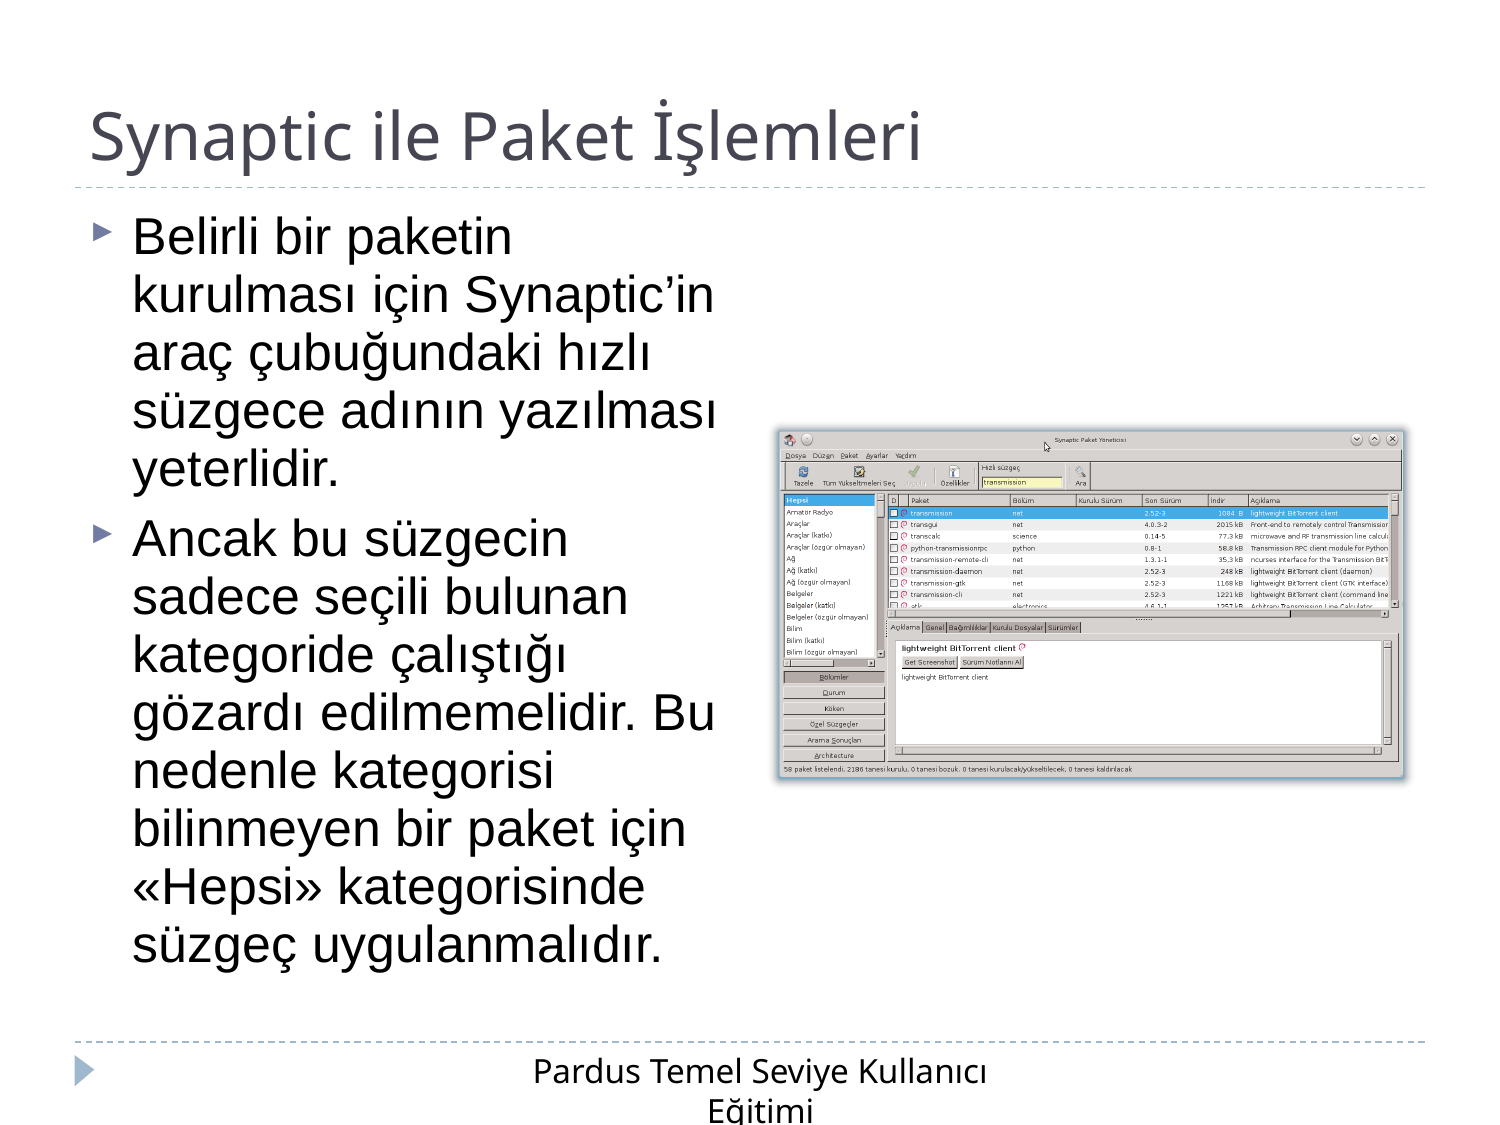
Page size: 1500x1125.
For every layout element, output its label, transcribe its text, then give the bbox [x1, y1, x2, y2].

picture [759, 411, 1423, 797]
list Belirli bir paketin kurulması için Synaptic’in araç çubuğundaki hızlı süzgece adının yazılması yeterlidir. Ancak bu süzgecin sadece seçili bulunan kategoride çalıştığı gözardı edilmemelidir. Bu nedenle kategorisi bilinmeyen bir paket için «Hepsi» kategorisinde süzgeç uygulanmalıdır. [75, 200, 738, 1010]
title Synaptic ile Paket İşlemleri [75, 37, 1425, 188]
